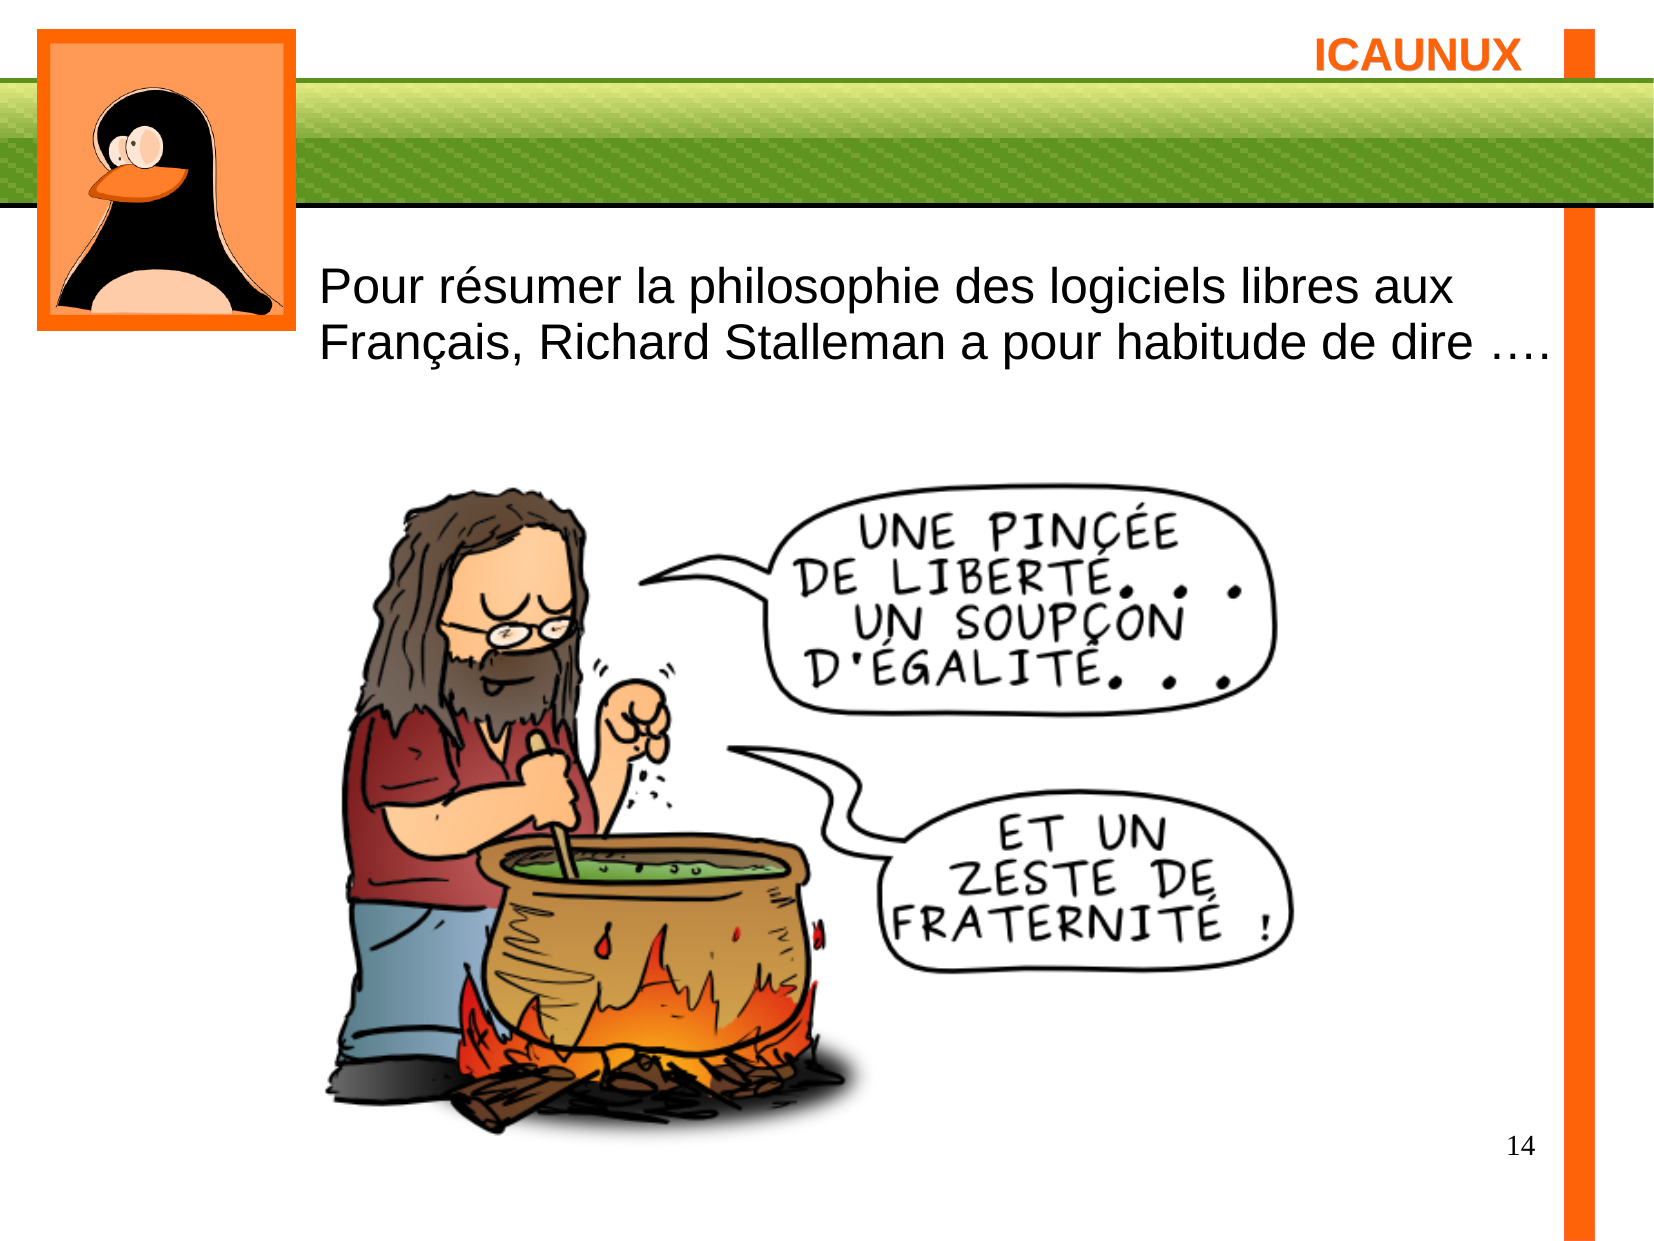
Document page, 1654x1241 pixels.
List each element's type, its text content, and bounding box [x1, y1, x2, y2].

picture [0, 29, 1654, 331]
title Pour résumer la philosophie des logiciels libres aux Français, Richard Stalleman a pour habitude de dire …. [318, 230, 1589, 398]
picture [288, 472, 1307, 1152]
